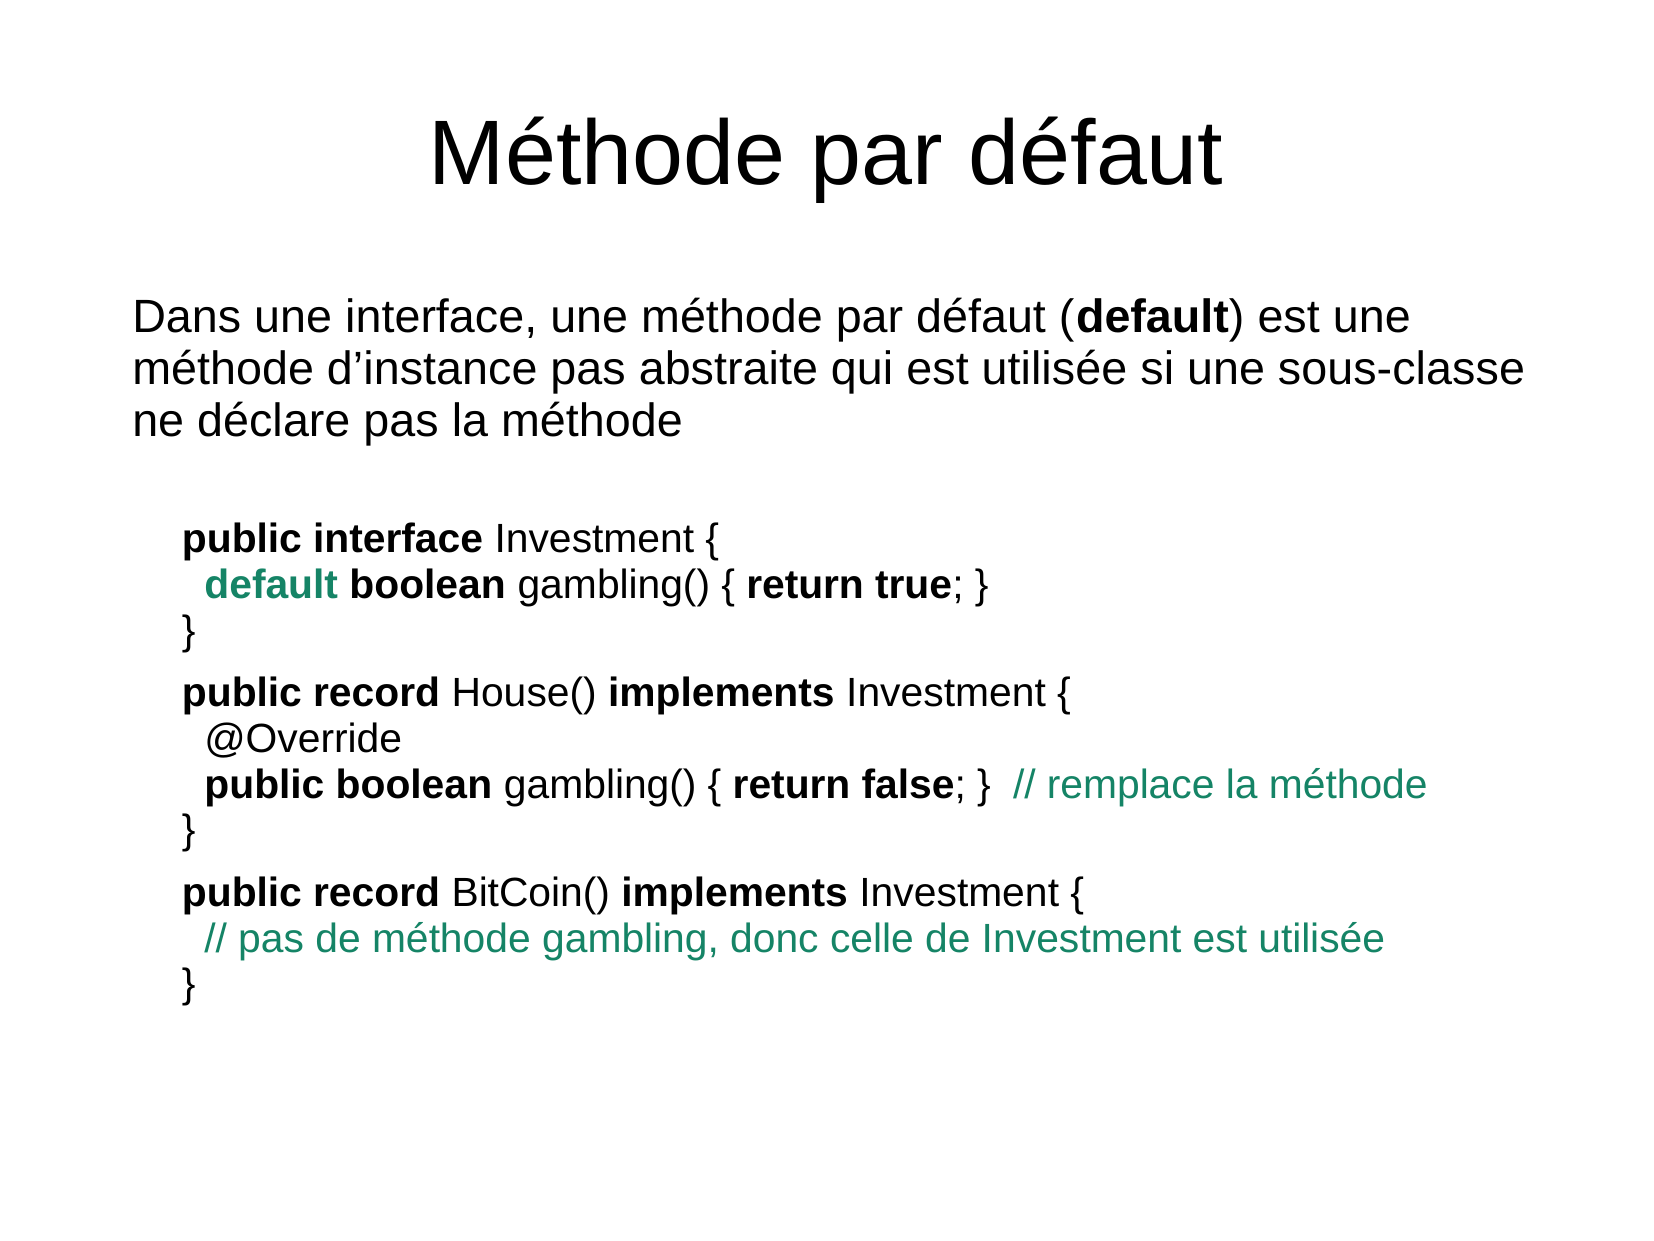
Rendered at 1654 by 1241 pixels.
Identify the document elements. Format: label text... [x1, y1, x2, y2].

list Dans une interface, une méthode par défaut (default) est une méthode d’instance pas abstraite qui est utilisée si une sous-classe ne déclare pas la méthode public interface Investment { default boolean gambling() { return true; } } public record House() implements Investment { @Override public boolean gambling() { return false; } // remplace la méthode } public record BitCoin() implements Investment { // pas de méthode gambling, donc celle de Investment est utilisée } [82, 290, 1571, 1010]
title Méthode par défaut [82, 49, 1571, 257]
